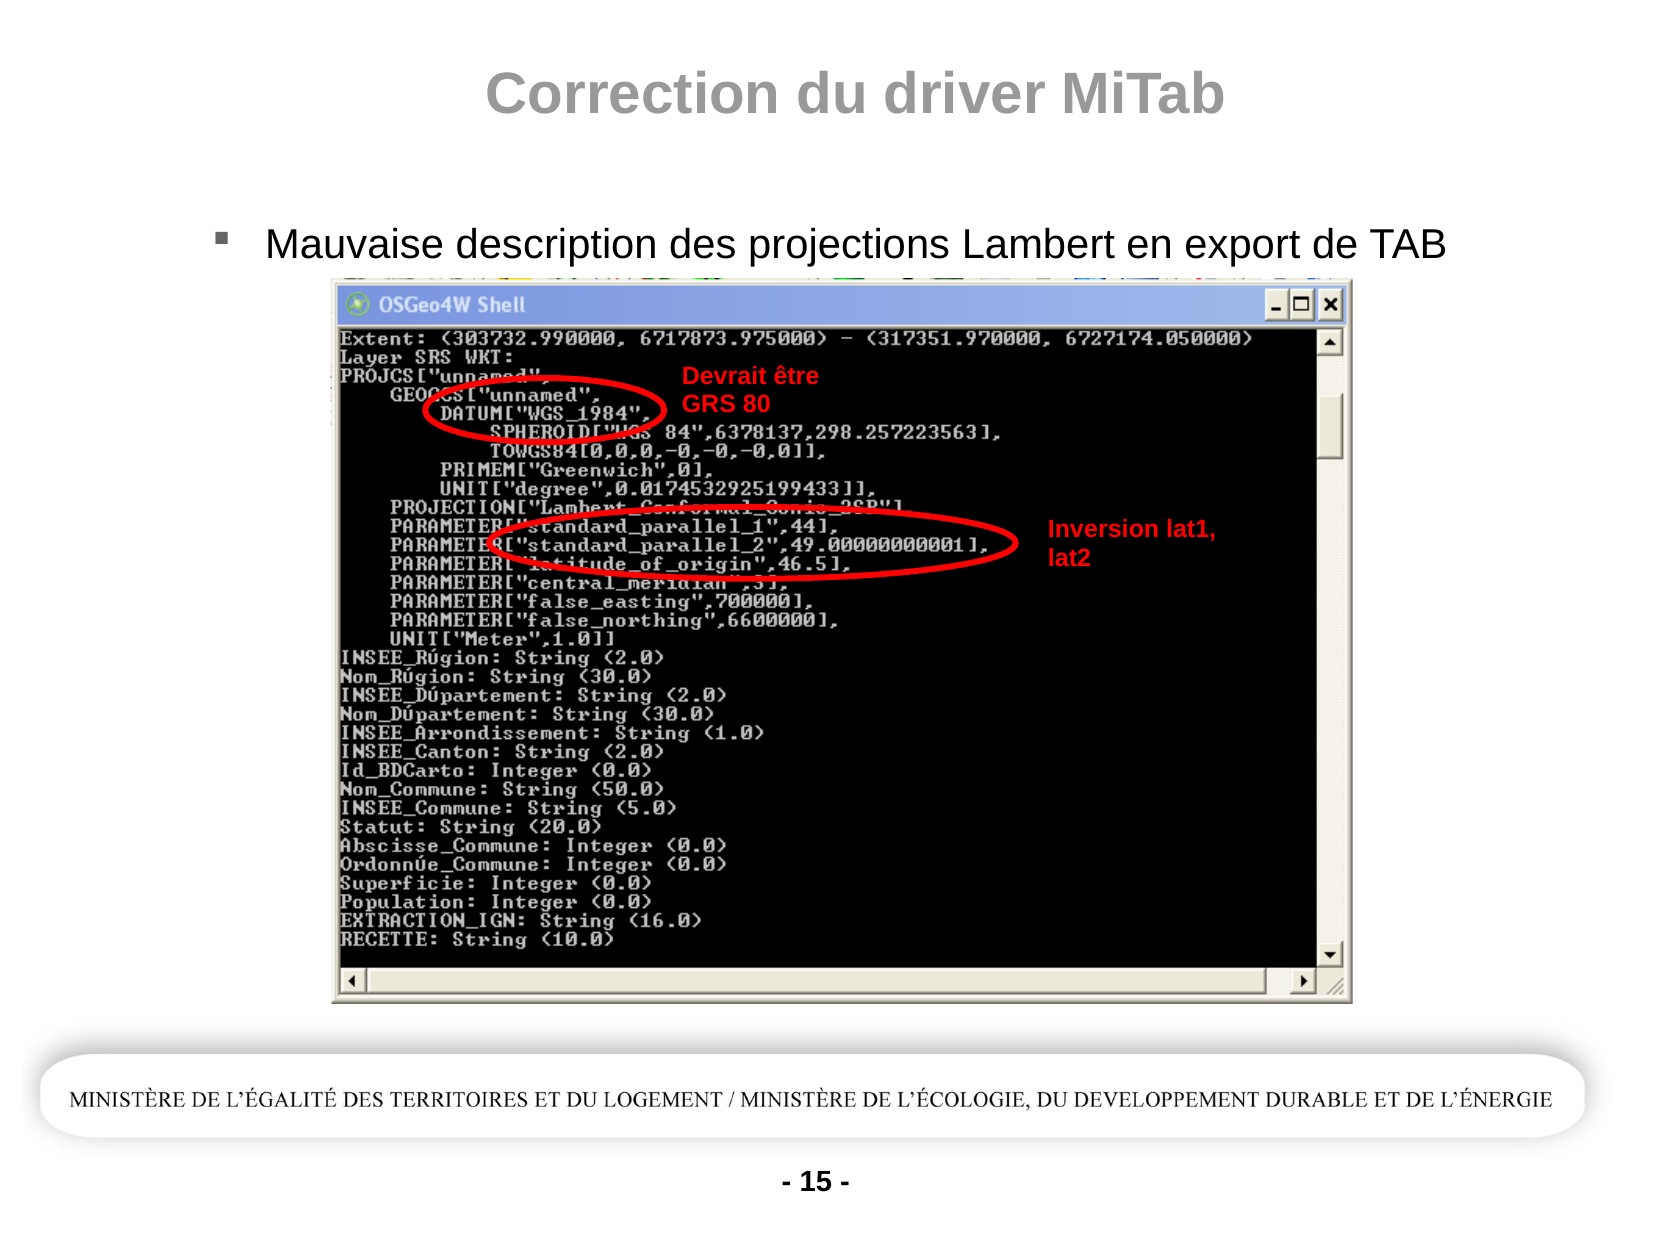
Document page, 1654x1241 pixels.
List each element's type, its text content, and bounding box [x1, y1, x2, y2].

text_box Inversion lat1, lat2 [1033, 507, 1252, 581]
picture [330, 278, 1353, 1004]
text_box Correction du driver MiTab [181, 58, 1511, 127]
text_box Devrait être GRS 80 [667, 354, 886, 427]
list Mauvaise description des projections Lambert en export de TAB [194, 220, 1524, 1040]
picture [23, 1014, 1612, 1159]
